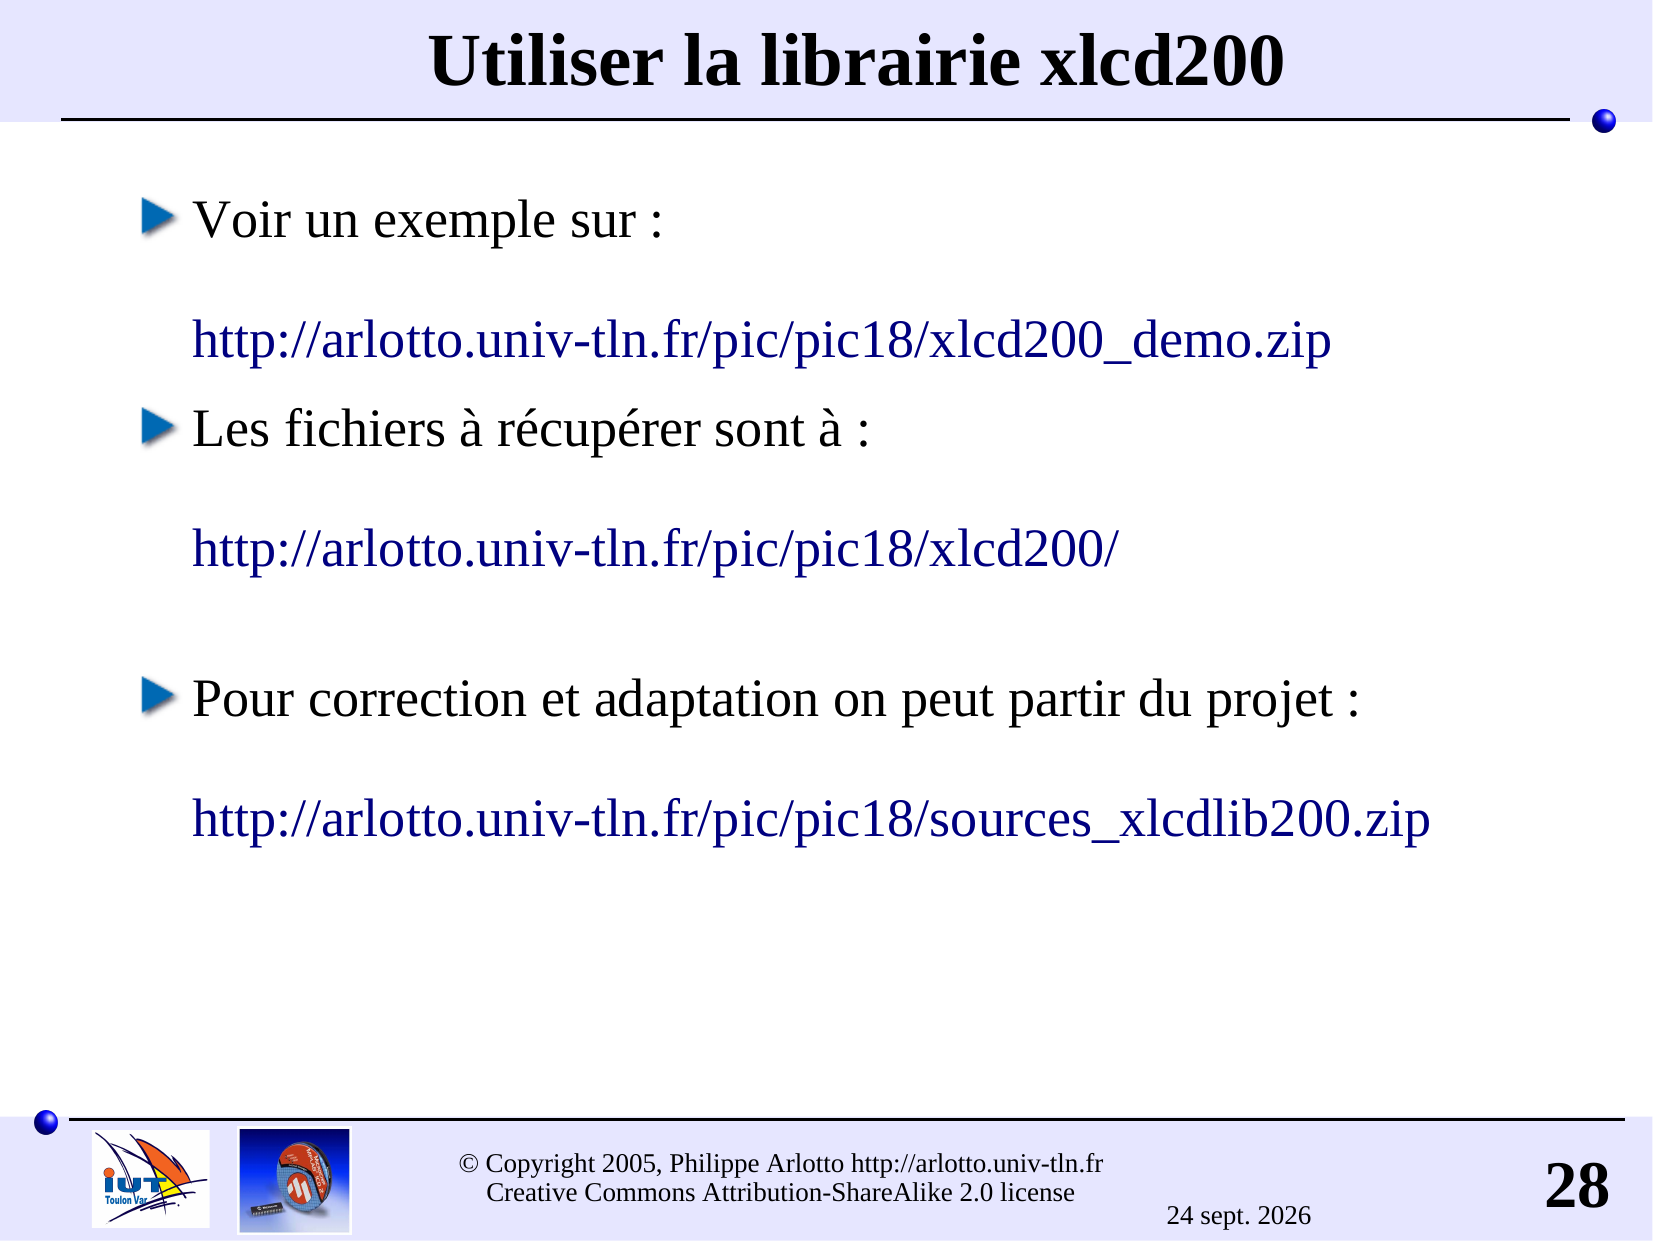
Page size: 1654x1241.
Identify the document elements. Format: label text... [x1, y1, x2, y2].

picture [237, 1126, 352, 1235]
list Voir un exemple sur : http://arlotto.univ-tln.fr/pic/pic18/xlcd200_demo.zip Les fichiers à récupérer sont à : http://arlotto.univ-tln.fr/pic/pic18/xlcd200/ Pour correction et adaptation on peut partir du projet : http://arlotto.univ-tln.fr/pic/pic18/sources_xlcdlib200.zip [121, 188, 1534, 1039]
title Utiliser la librairie xlcd200 [95, 11, 1585, 110]
